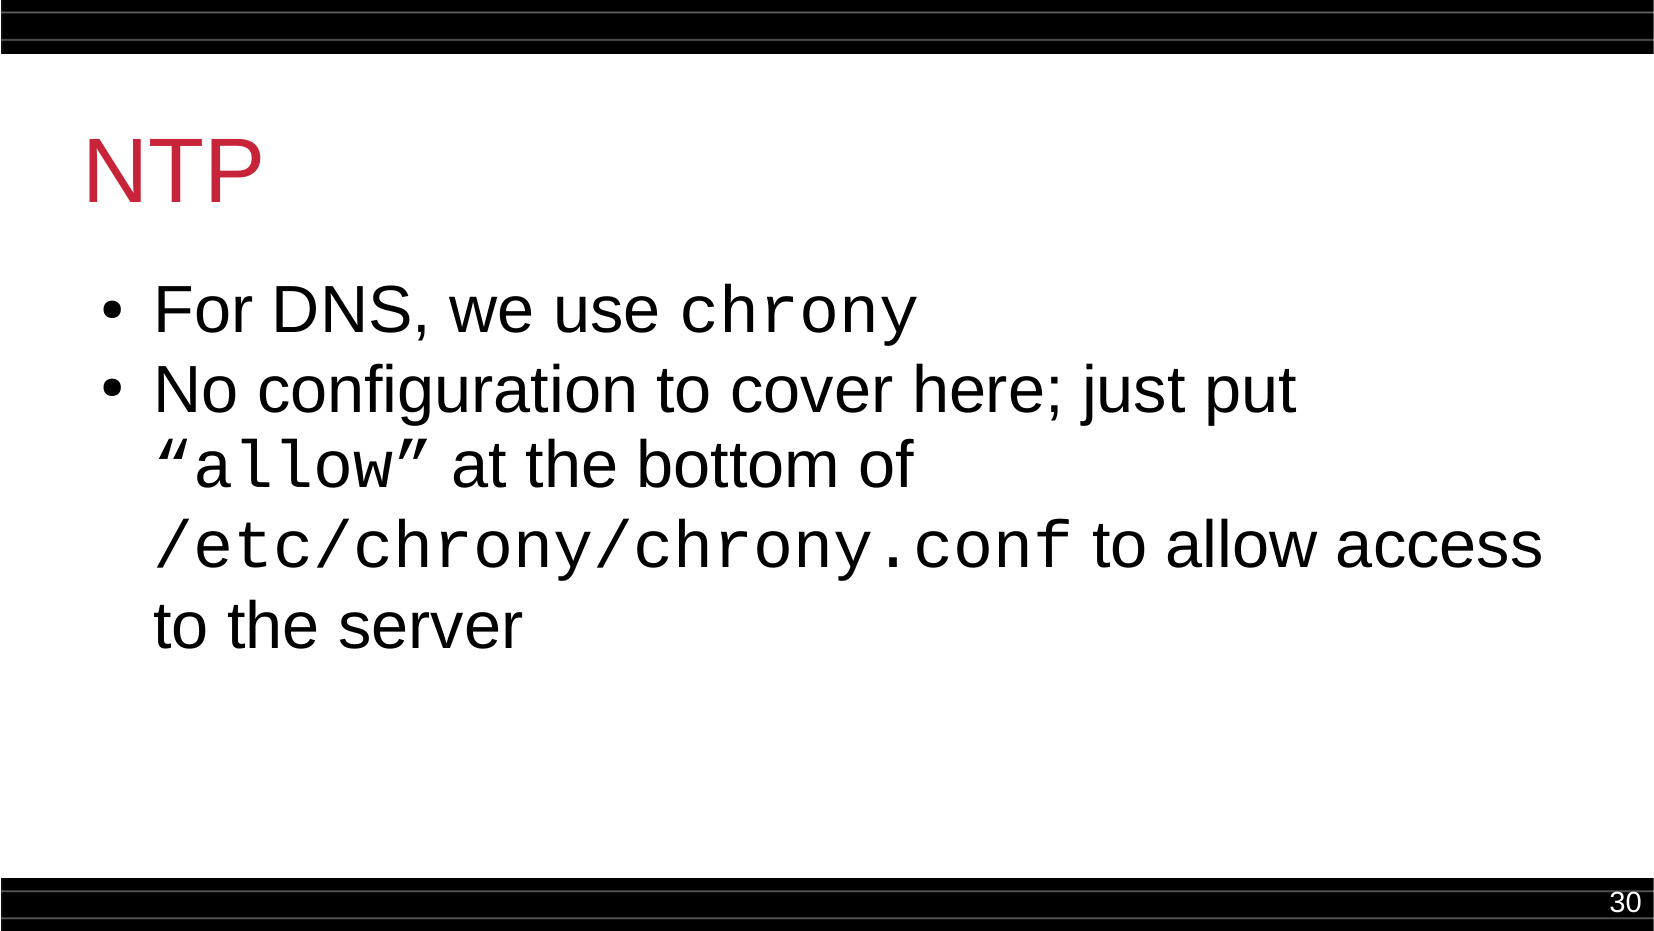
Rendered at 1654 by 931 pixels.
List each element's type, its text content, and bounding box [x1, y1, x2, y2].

picture [1, 878, 1654, 931]
picture [1, 0, 1654, 54]
title NTP [82, 92, 1571, 249]
list For DNS, we use chrony No configuration to cover here; just put “allow” at the bottom of /etc/chrony/chrony.conf to allow access to the server [82, 271, 1571, 851]
